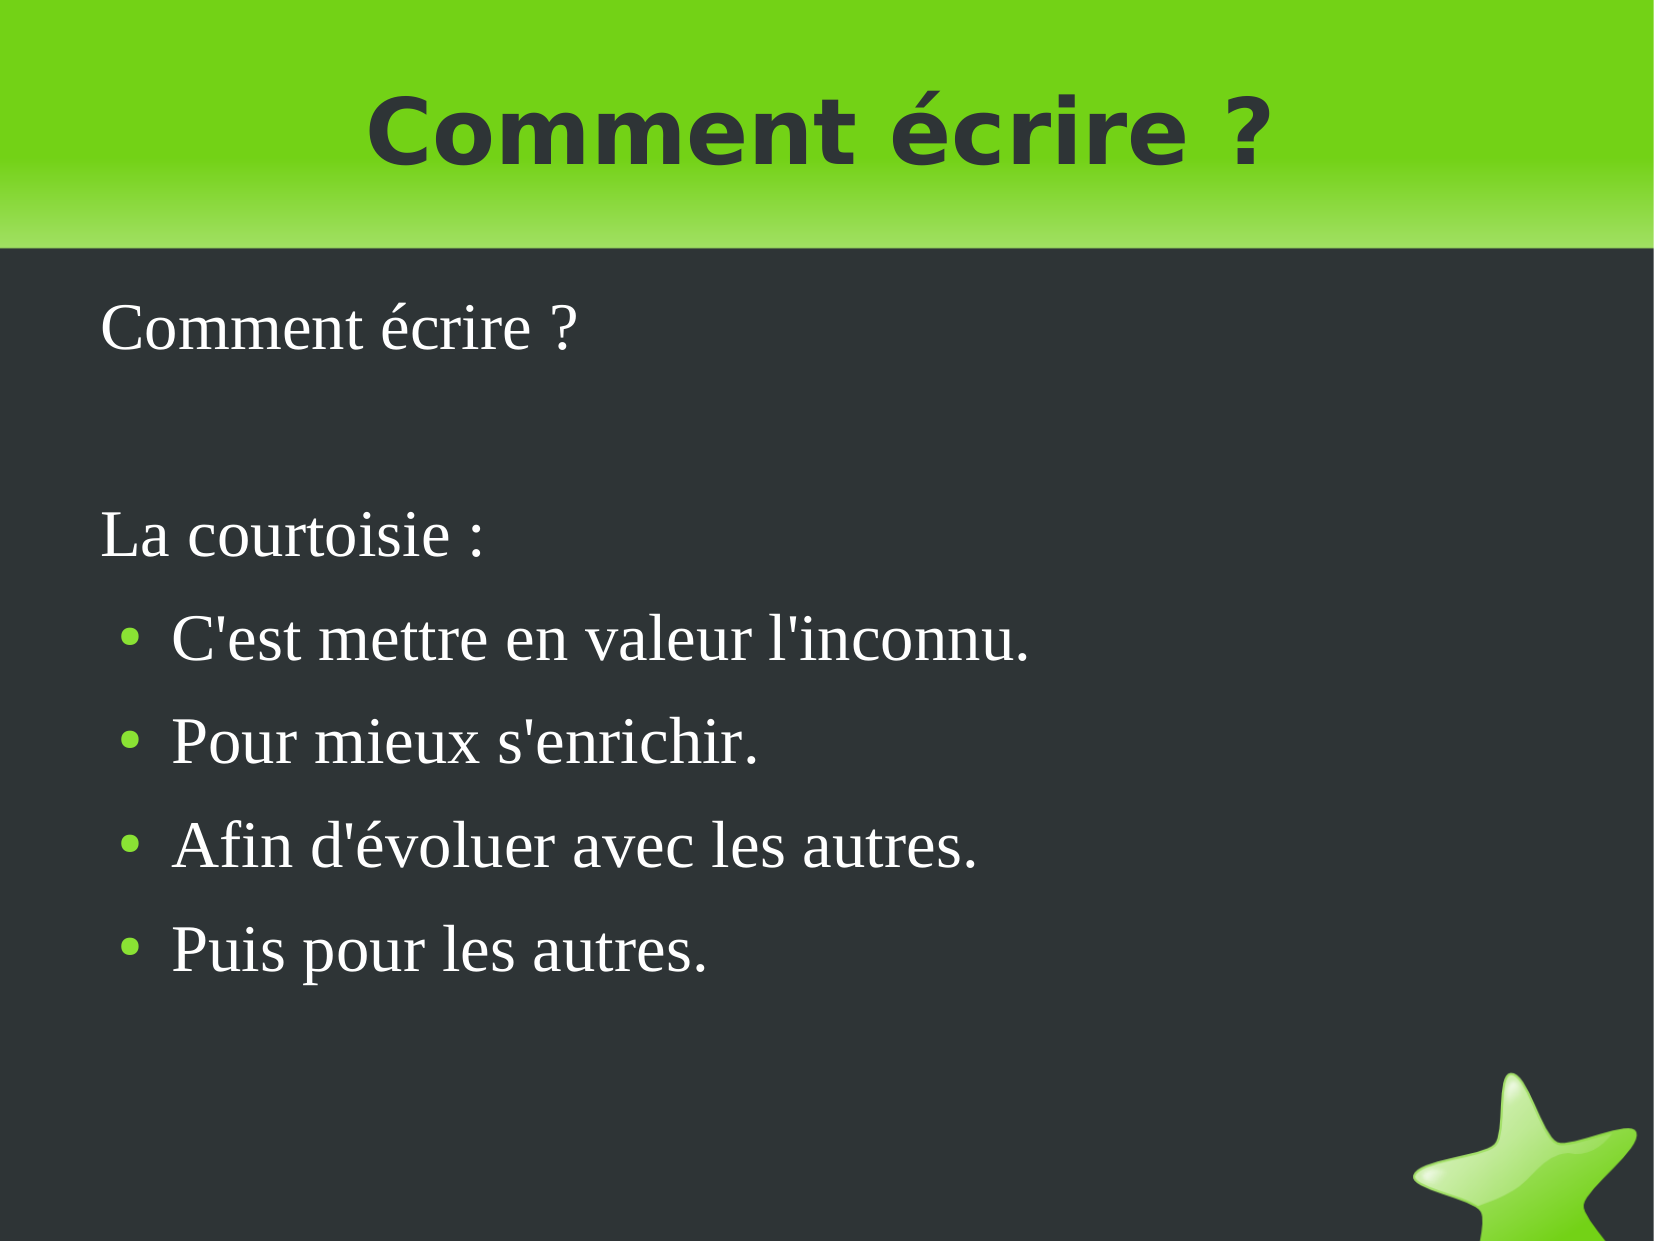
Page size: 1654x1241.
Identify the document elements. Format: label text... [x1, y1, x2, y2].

picture [0, 0, 1654, 1241]
list Comment écrire ? La courtoisie : C'est mettre en valeur l'inconnu. Pour mieux s'enrichir. Afin d'évoluer avec les autres. Puis pour les autres. [82, 290, 1571, 1094]
title Comment écrire ? [76, 36, 1565, 229]
